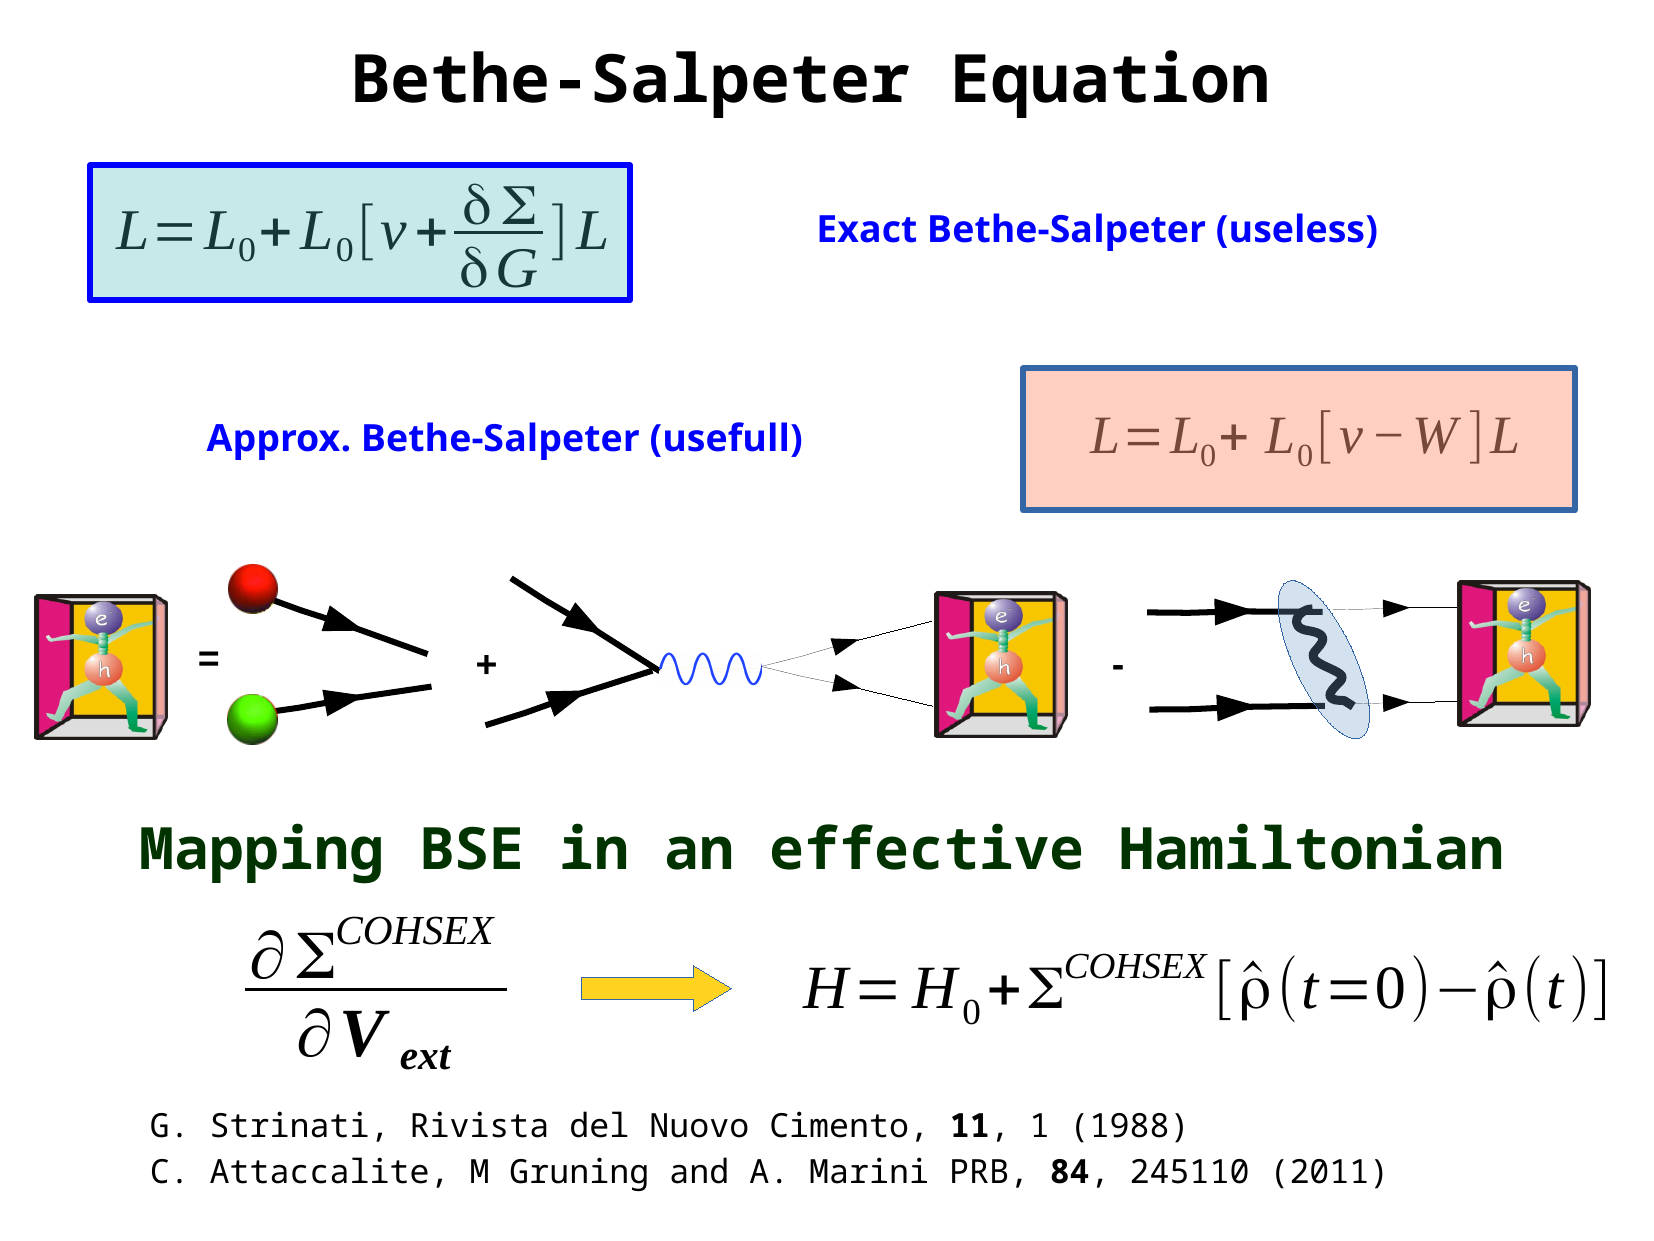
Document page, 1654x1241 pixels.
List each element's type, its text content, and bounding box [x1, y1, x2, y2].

text_box [581, 965, 732, 1012]
chart [223, 905, 526, 1081]
chart [783, 943, 1627, 1031]
picture [227, 694, 278, 745]
title Bethe-Salpeter Equation [315, 30, 1336, 124]
picture [1457, 580, 1591, 727]
text_box G. Strinati, Rivista del Nuovo Cimento, 11, 1 (1988) C. Attaccalite, M Gruning and A. Marini PRB, 84, 245110 (2011) [135, 1095, 1428, 1185]
text_box [1278, 580, 1370, 739]
picture [228, 564, 278, 614]
text_box [90, 165, 631, 301]
text_box [1023, 368, 1575, 511]
text_box Exact Bethe-Salpeter (useless) [705, 195, 1501, 272]
title Mapping BSE in an effective Hamiltonian [104, 800, 1545, 894]
text_box + [460, 636, 551, 694]
picture [934, 591, 1068, 738]
picture [34, 594, 168, 740]
text_box = [183, 630, 274, 688]
text_box - [1097, 636, 1188, 694]
text_box Approx. Bethe-Salpeter (usefull) [75, 404, 946, 481]
picture [659, 652, 762, 686]
